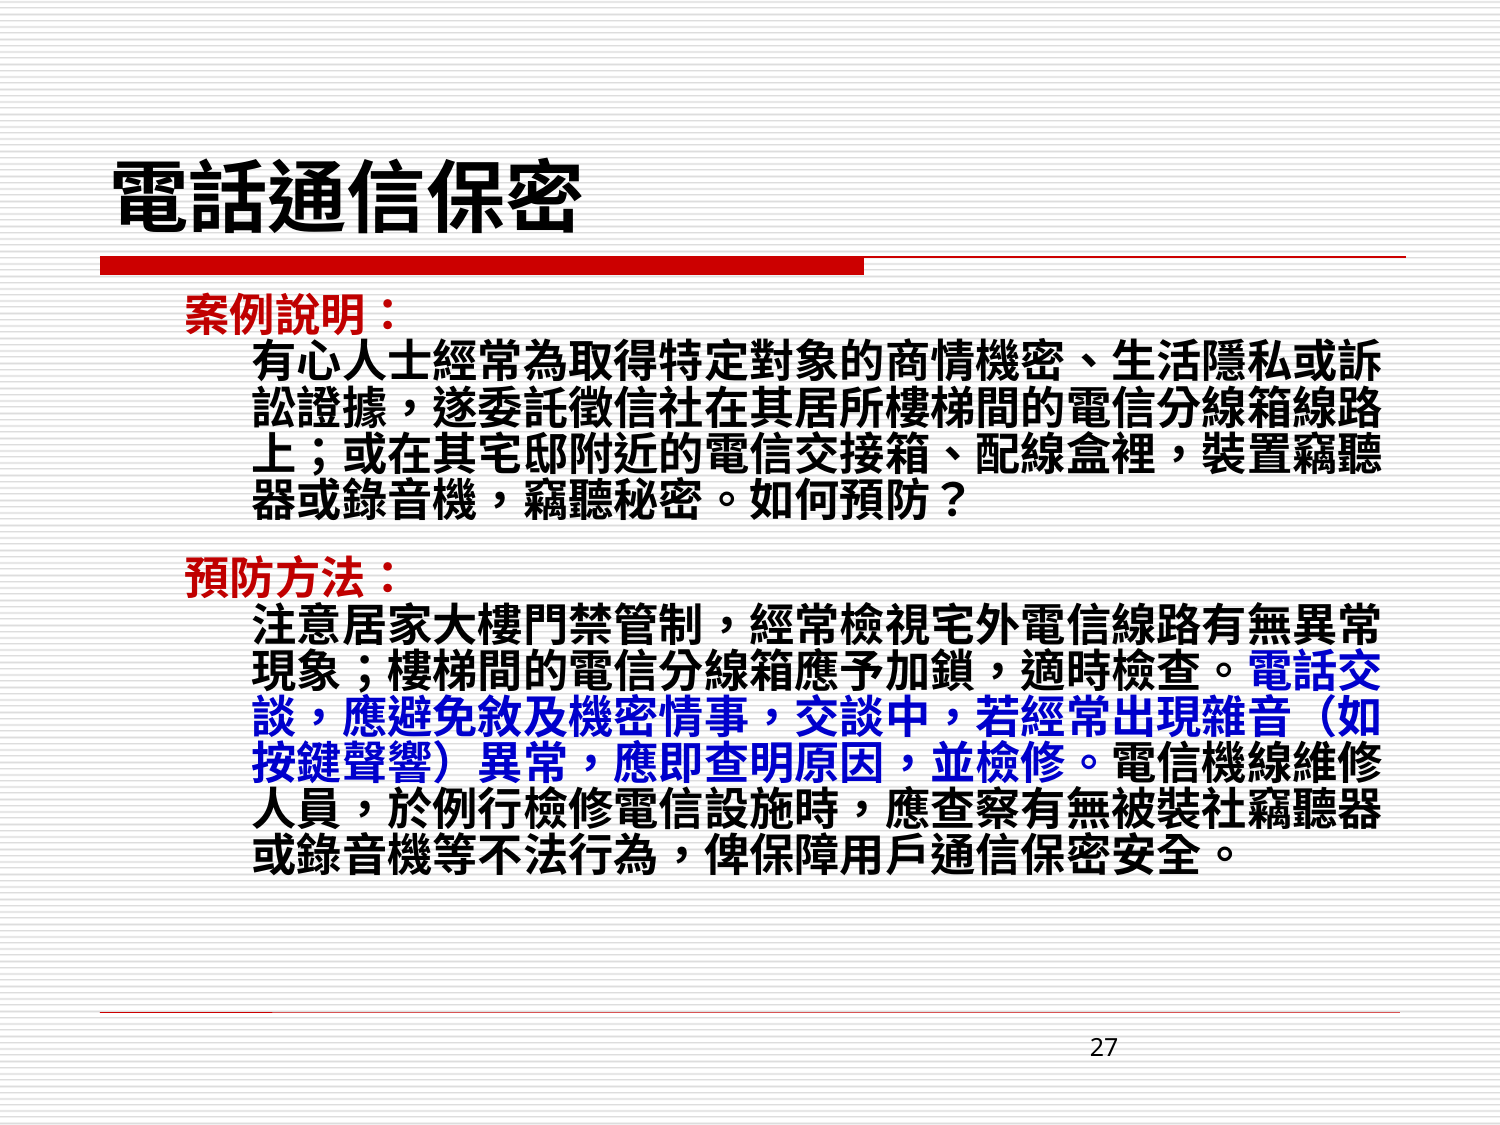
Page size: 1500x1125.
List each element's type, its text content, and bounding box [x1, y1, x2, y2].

text_box [1074, 1024, 1400, 1103]
list 案例說明： 有心人士經常為取得特定對象的商情機密、生活隱私或訴訟證據，遂委託徵信社在其居所樓梯間的電信分線箱線路上；或在其宅邸附近的電信交接箱、配線盒裡，裝置竊聽器或錄音機，竊聽秘密。如何預防？ 預防方法： 注意居家大樓門禁管制，經常檢視宅外電信線路有無異常現象；樓梯間的電信分線箱應予加鎖，適時檢查。電話交談，應避免敘及機密情事，交談中，若經常出現雜音（如按鍵聲響）異常，應即查明原因，並檢修。電信機線維修人員，於例行檢修電信設施時，應查察有無被裝社竊聽器或錄音機等不法行為，俾保障用戶通信保密安全。 [92, 287, 1406, 988]
title 電話通信保密 [94, 50, 1407, 250]
